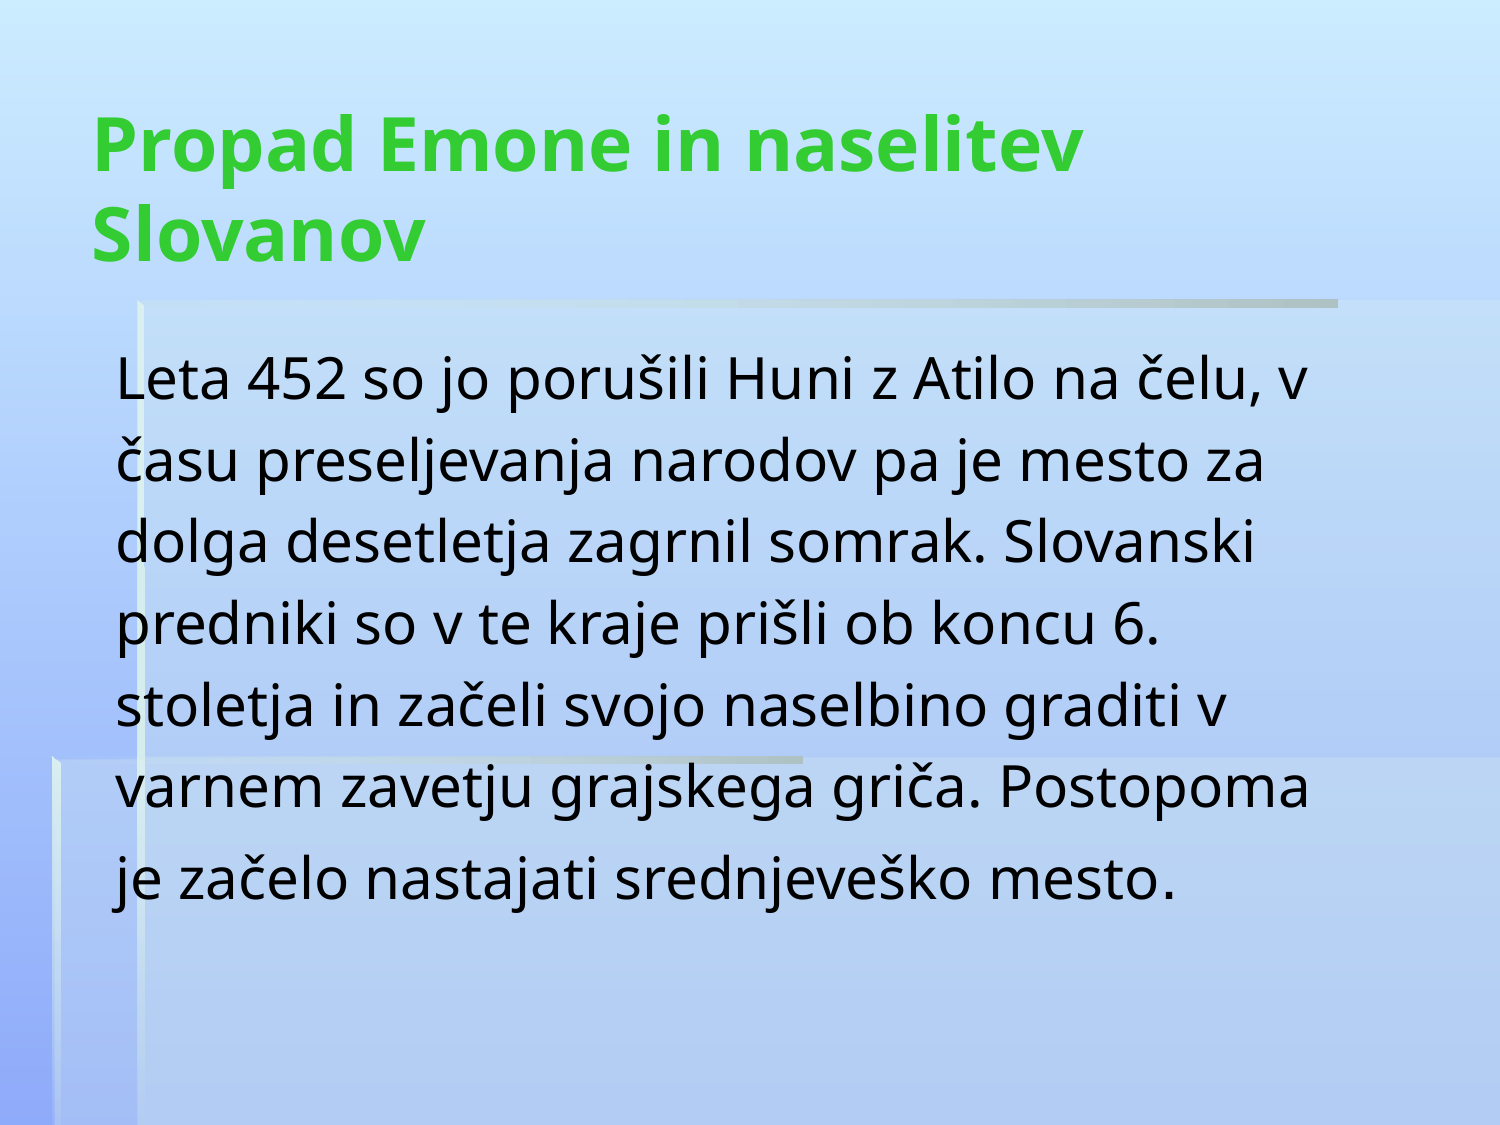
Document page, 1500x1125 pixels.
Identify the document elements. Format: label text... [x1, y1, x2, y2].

title Propad Emone in naselitev Slovanov [76, 90, 1453, 282]
list Leta 452 so jo porušili Huni z Atilo na čelu, v času preseljevanja narodov pa je mesto za dolga desetletja zagrnil somrak. Slovanski predniki so v te kraje prišli ob koncu 6. stoletja in začeli svojo naselbino graditi v varnem zavetju grajskega griča. Postopoma je začelo nastajati srednjeveško mesto. [100, 333, 1376, 1000]
